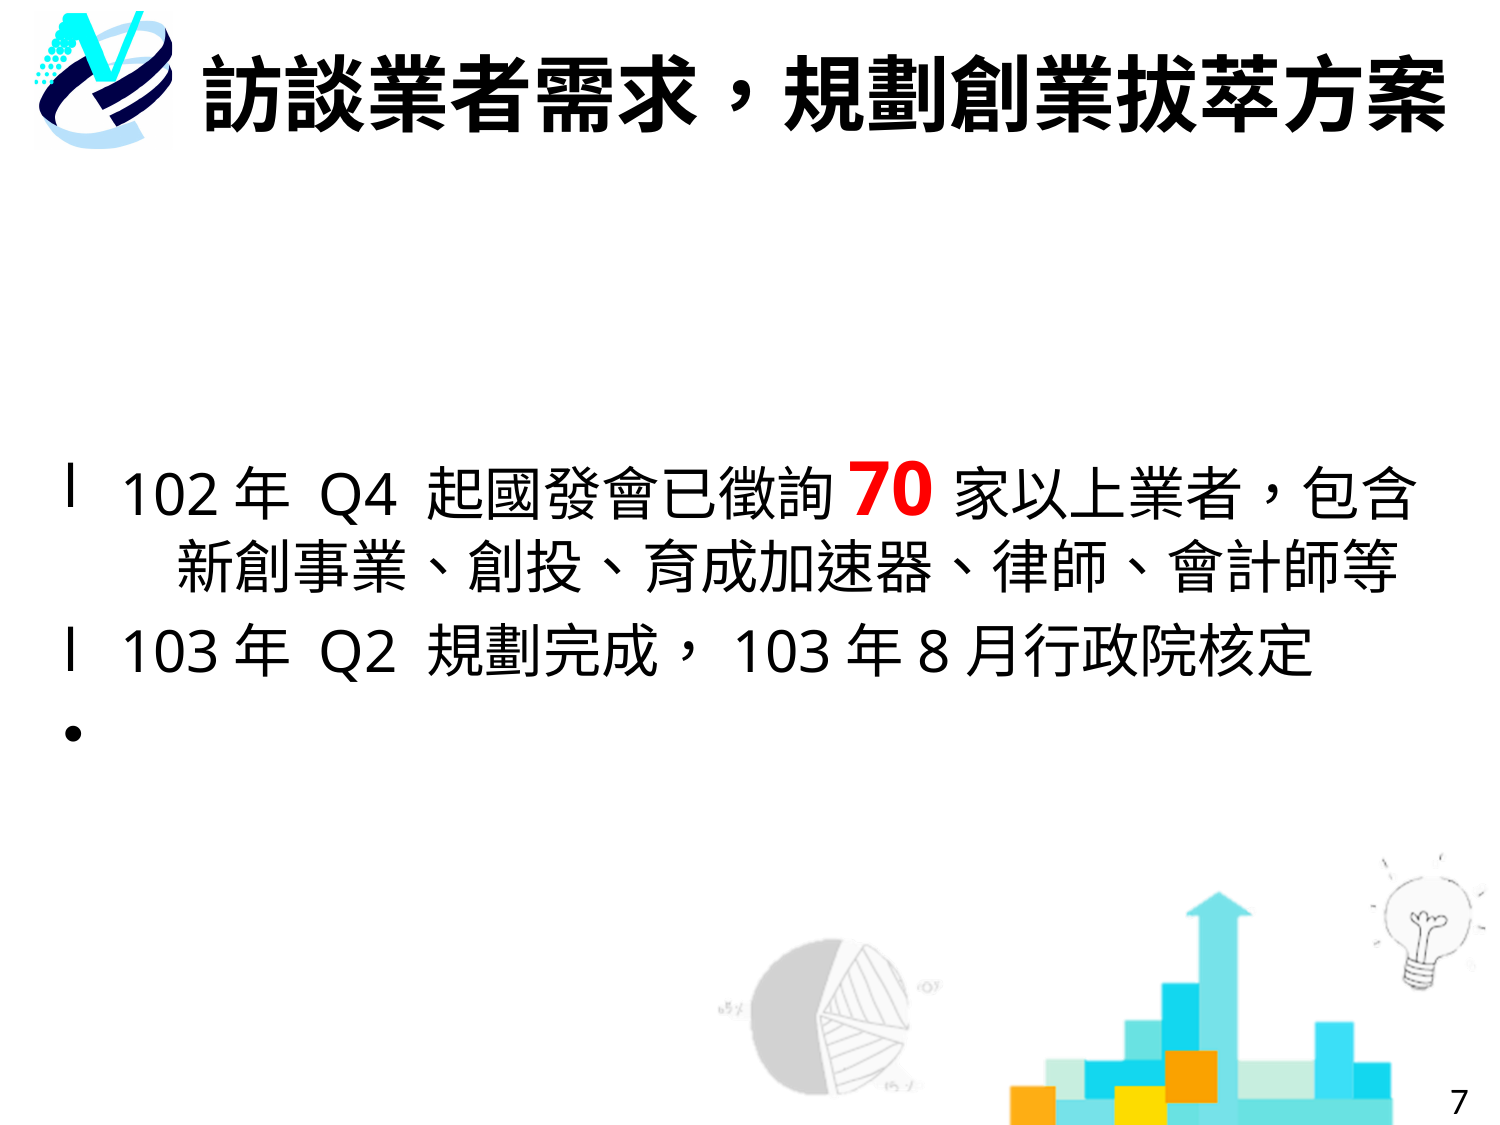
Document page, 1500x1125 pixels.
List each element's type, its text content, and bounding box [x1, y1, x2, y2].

list 102年 Q4 起國發會已徵詢70家以上業者，包含新創事業、創投、育成加速器、律師、會計師等 103年 Q2 規劃完成，103年8月行政院核定 [48, 432, 1468, 712]
text_box [1435, 1069, 1500, 1125]
title 訪談業者需求，規劃創業拔萃方案 [177, 0, 1472, 202]
